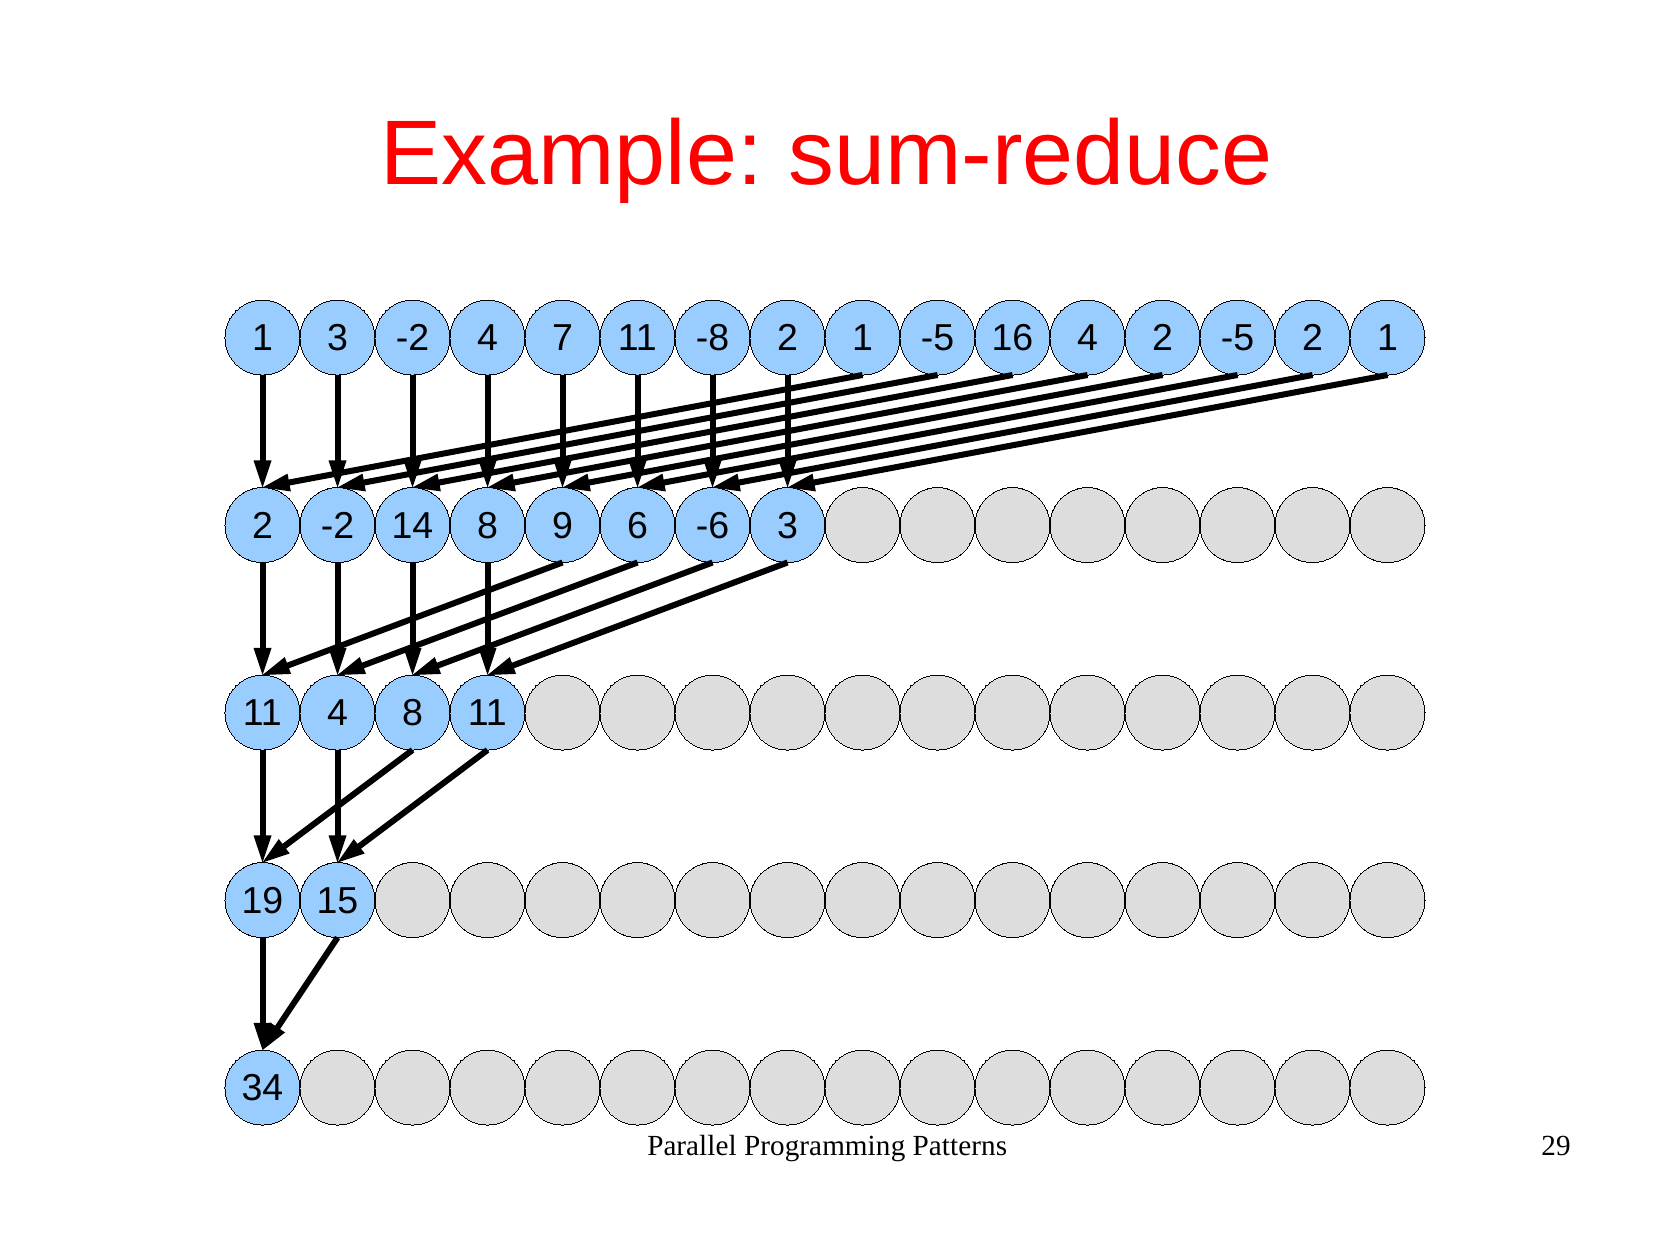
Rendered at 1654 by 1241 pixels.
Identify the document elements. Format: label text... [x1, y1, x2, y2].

text_box 4 [300, 675, 376, 750]
text_box 2 [1125, 300, 1201, 376]
text_box 15 [300, 862, 376, 938]
text_box 11 [600, 300, 676, 375]
text_box 3 [300, 300, 376, 375]
text_box 19 [224, 862, 301, 938]
text_box 1 [224, 300, 301, 375]
text_box 11 [224, 675, 301, 750]
title Example: sum-reduce [82, 49, 1571, 257]
text_box 2 [224, 487, 301, 563]
text_box 2 [1275, 300, 1351, 376]
text_box -2 [375, 300, 451, 375]
text_box 1 [825, 300, 901, 376]
text_box 6 [600, 487, 676, 563]
text_box 4 [1050, 300, 1126, 376]
text_box 8 [375, 675, 451, 750]
text_box -2 [300, 487, 376, 563]
text_box [525, 675, 1426, 751]
text_box [300, 1050, 1426, 1126]
text_box 34 [224, 1050, 301, 1126]
text_box 1 [1350, 300, 1426, 376]
text_box 11 [450, 675, 526, 750]
text_box 3 [750, 487, 826, 563]
text_box 4 [450, 300, 526, 375]
text_box 9 [525, 487, 601, 563]
text_box -8 [675, 300, 751, 375]
text_box 2 [750, 300, 826, 375]
text_box 8 [450, 487, 526, 563]
text_box -5 [900, 300, 976, 376]
text_box 14 [375, 487, 451, 563]
text_box [825, 487, 1426, 563]
text_box 7 [525, 300, 601, 375]
text_box [375, 862, 1426, 938]
text_box -5 [1200, 300, 1276, 376]
text_box -6 [675, 487, 751, 563]
text_box 16 [975, 300, 1051, 376]
